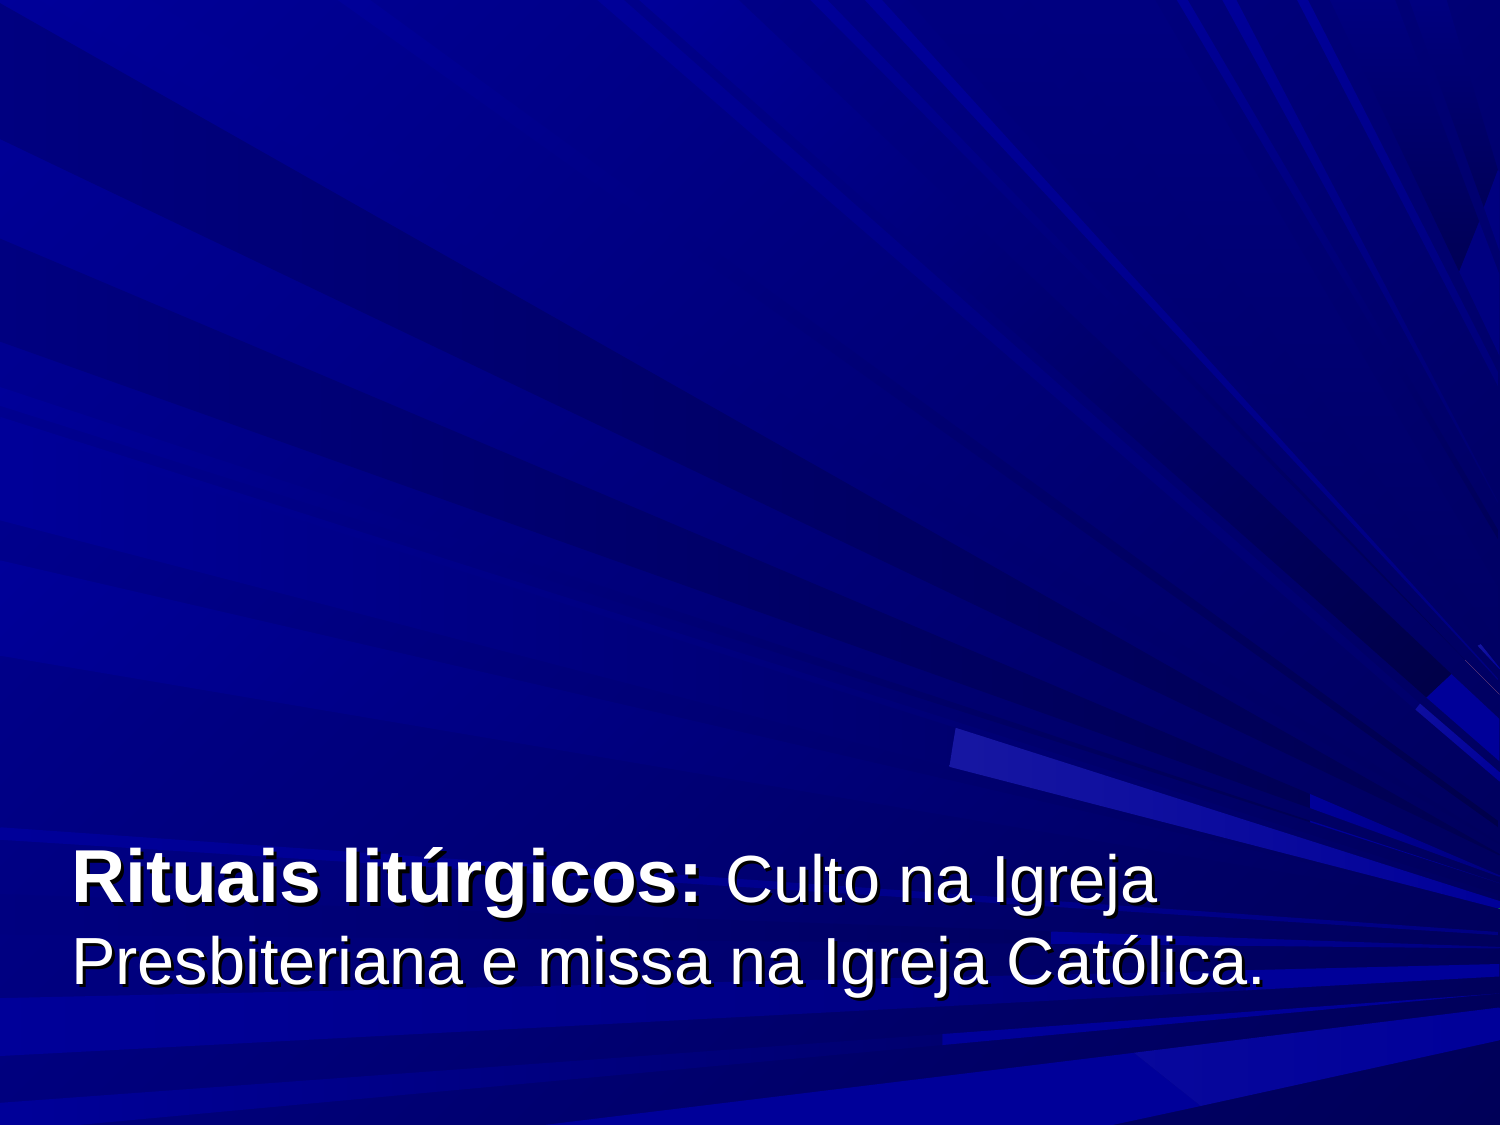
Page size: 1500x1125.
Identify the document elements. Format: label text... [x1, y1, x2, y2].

list Rituais litúrgicos: Culto na Igreja Presbiteriana e missa na Igreja Católica. [0, 820, 1500, 1125]
